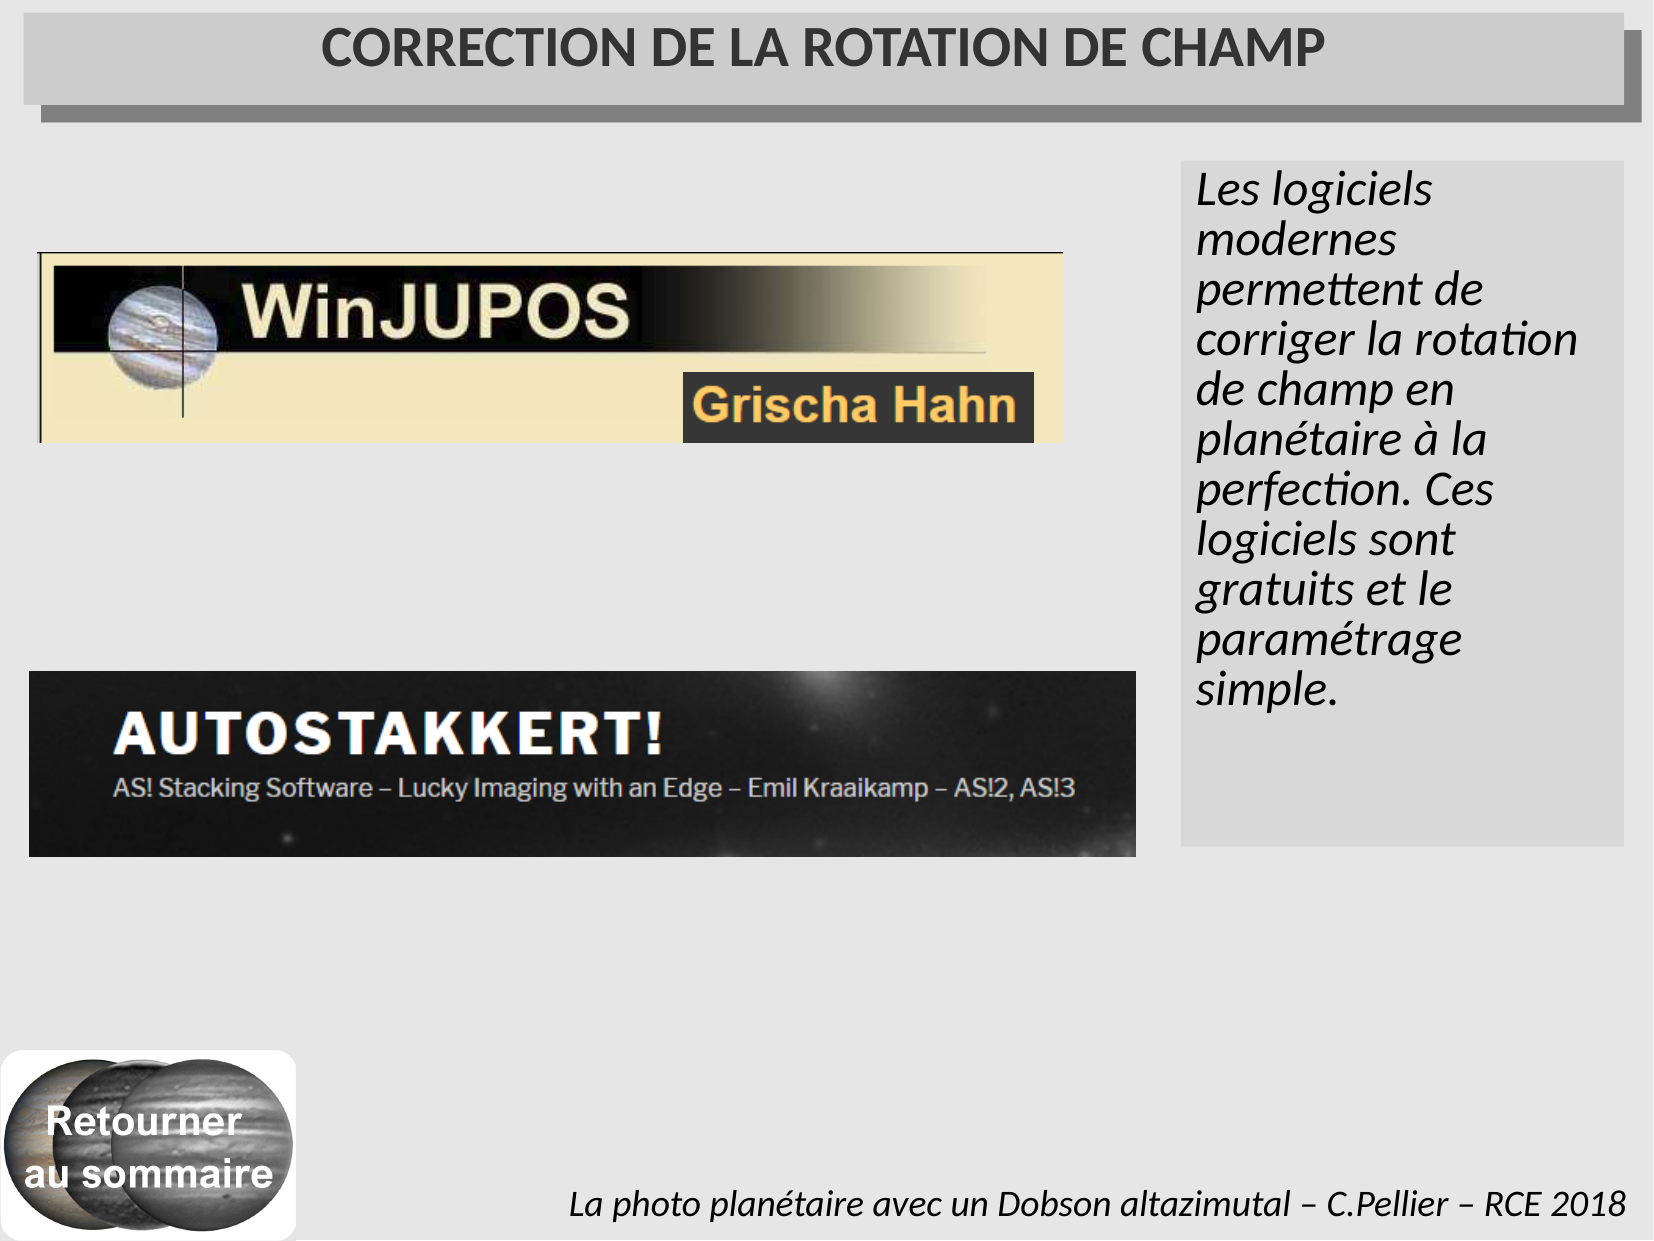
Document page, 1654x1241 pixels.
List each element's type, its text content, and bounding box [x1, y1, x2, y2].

text_box CORRECTION DE LA ROTATION DE CHAMP [23, 12, 1625, 105]
picture [37, 252, 1063, 443]
text_box Les logiciels modernes permettent de corriger la rotation de champ en planétaire à la perfection. Ces logiciels sont gratuits et le paramétrage simple. [1181, 160, 1625, 847]
picture [0, 1050, 296, 1241]
picture [29, 671, 1136, 857]
text_box La photo planétaire avec un Dobson altazimutal – C.Pellier – RCE 2018 [431, 1181, 1642, 1241]
